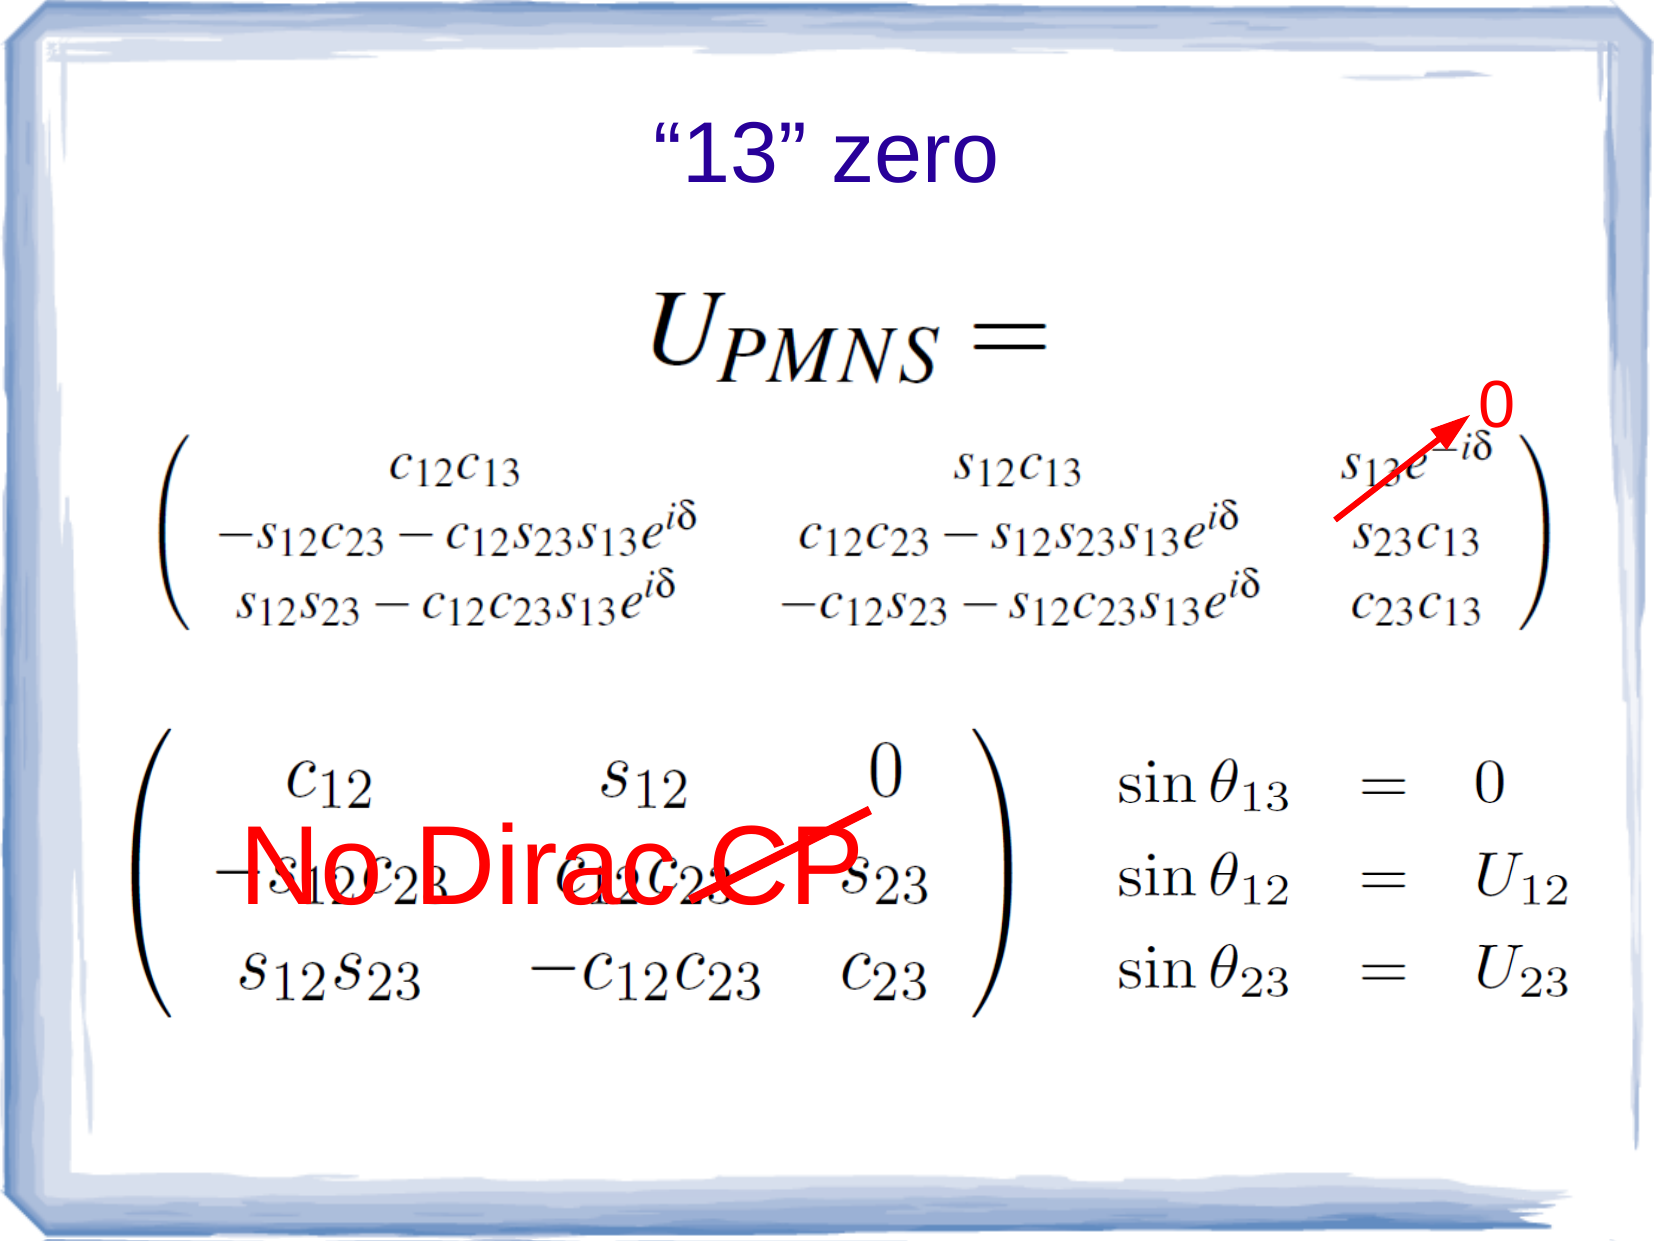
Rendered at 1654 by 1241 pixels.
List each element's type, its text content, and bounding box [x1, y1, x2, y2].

picture [0, 0, 1654, 1241]
text_box No Dirac CP [225, 795, 946, 936]
title “13” zero [82, 49, 1571, 257]
text_box 0 [1463, 360, 1531, 450]
